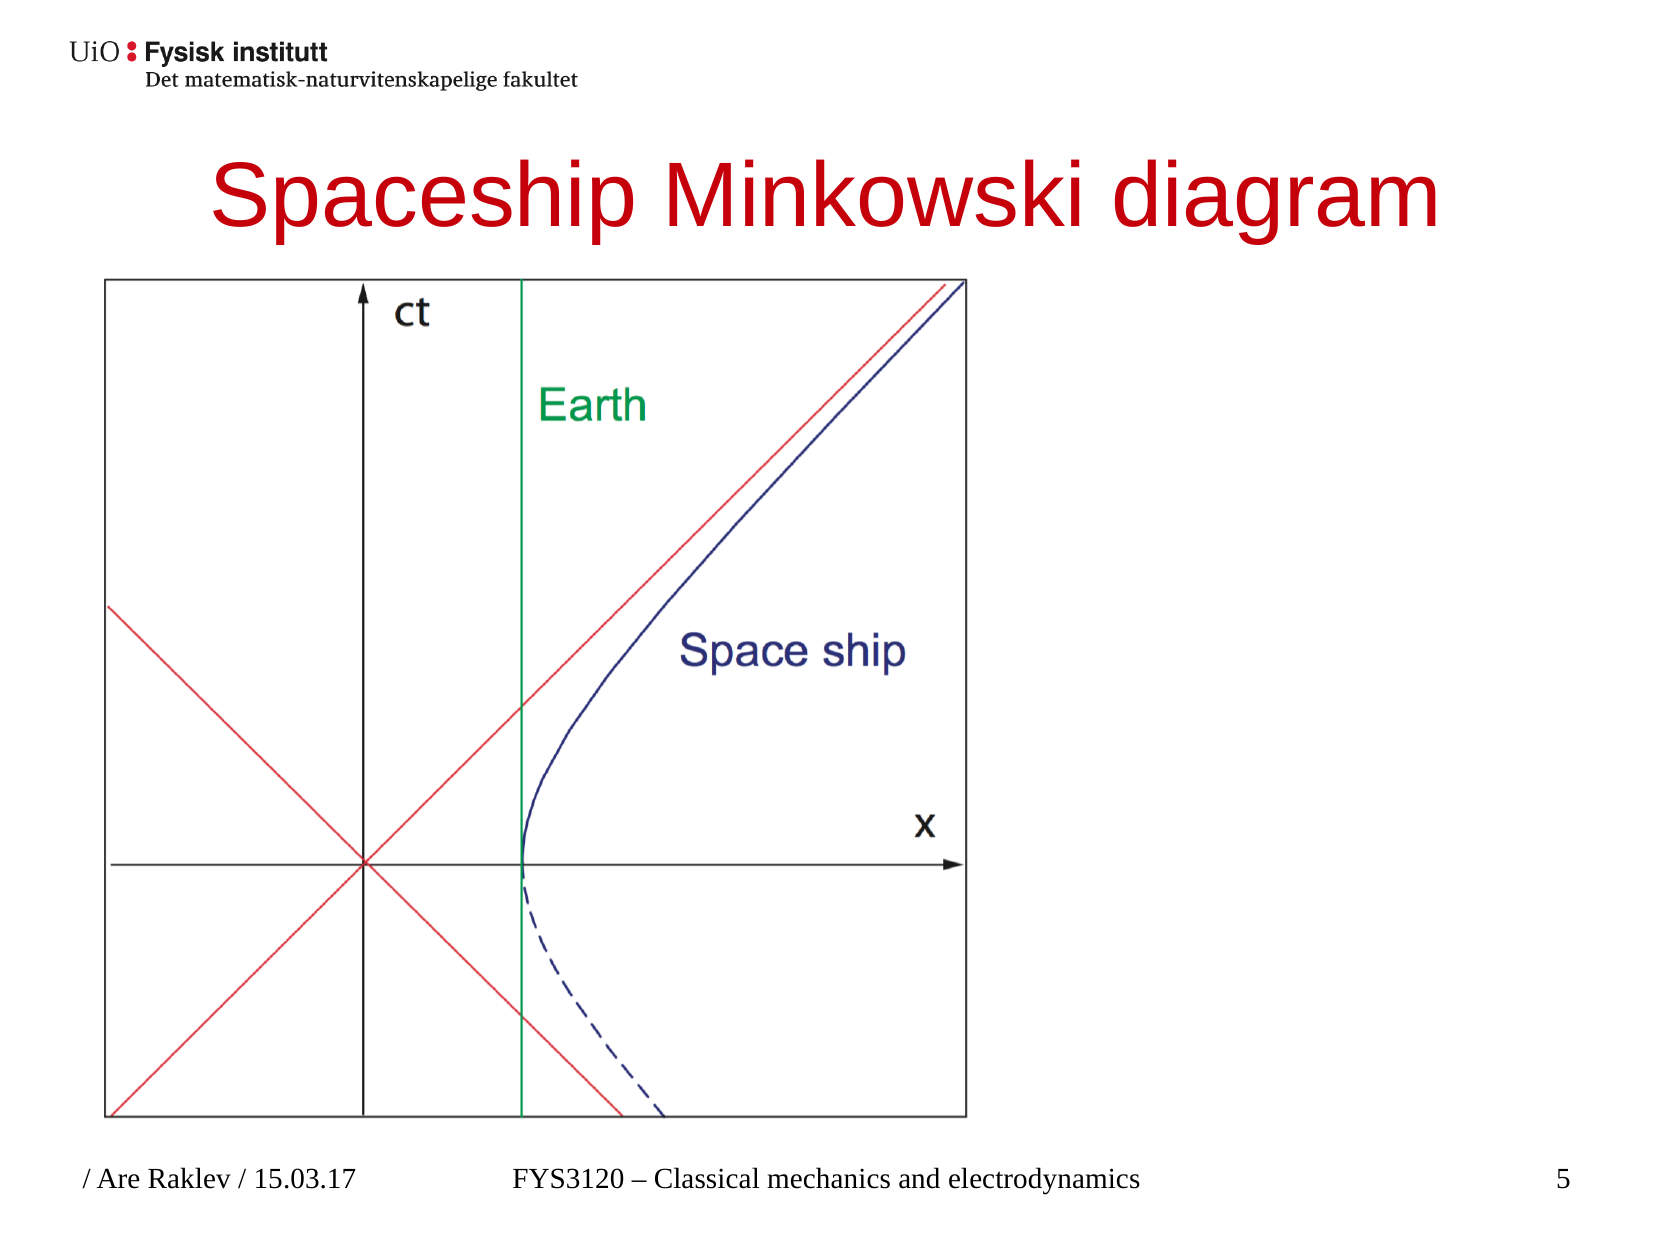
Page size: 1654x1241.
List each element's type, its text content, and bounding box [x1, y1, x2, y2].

picture [68, 37, 581, 93]
picture [80, 256, 991, 1142]
title Spaceship Minkowski diagram [82, 90, 1571, 298]
